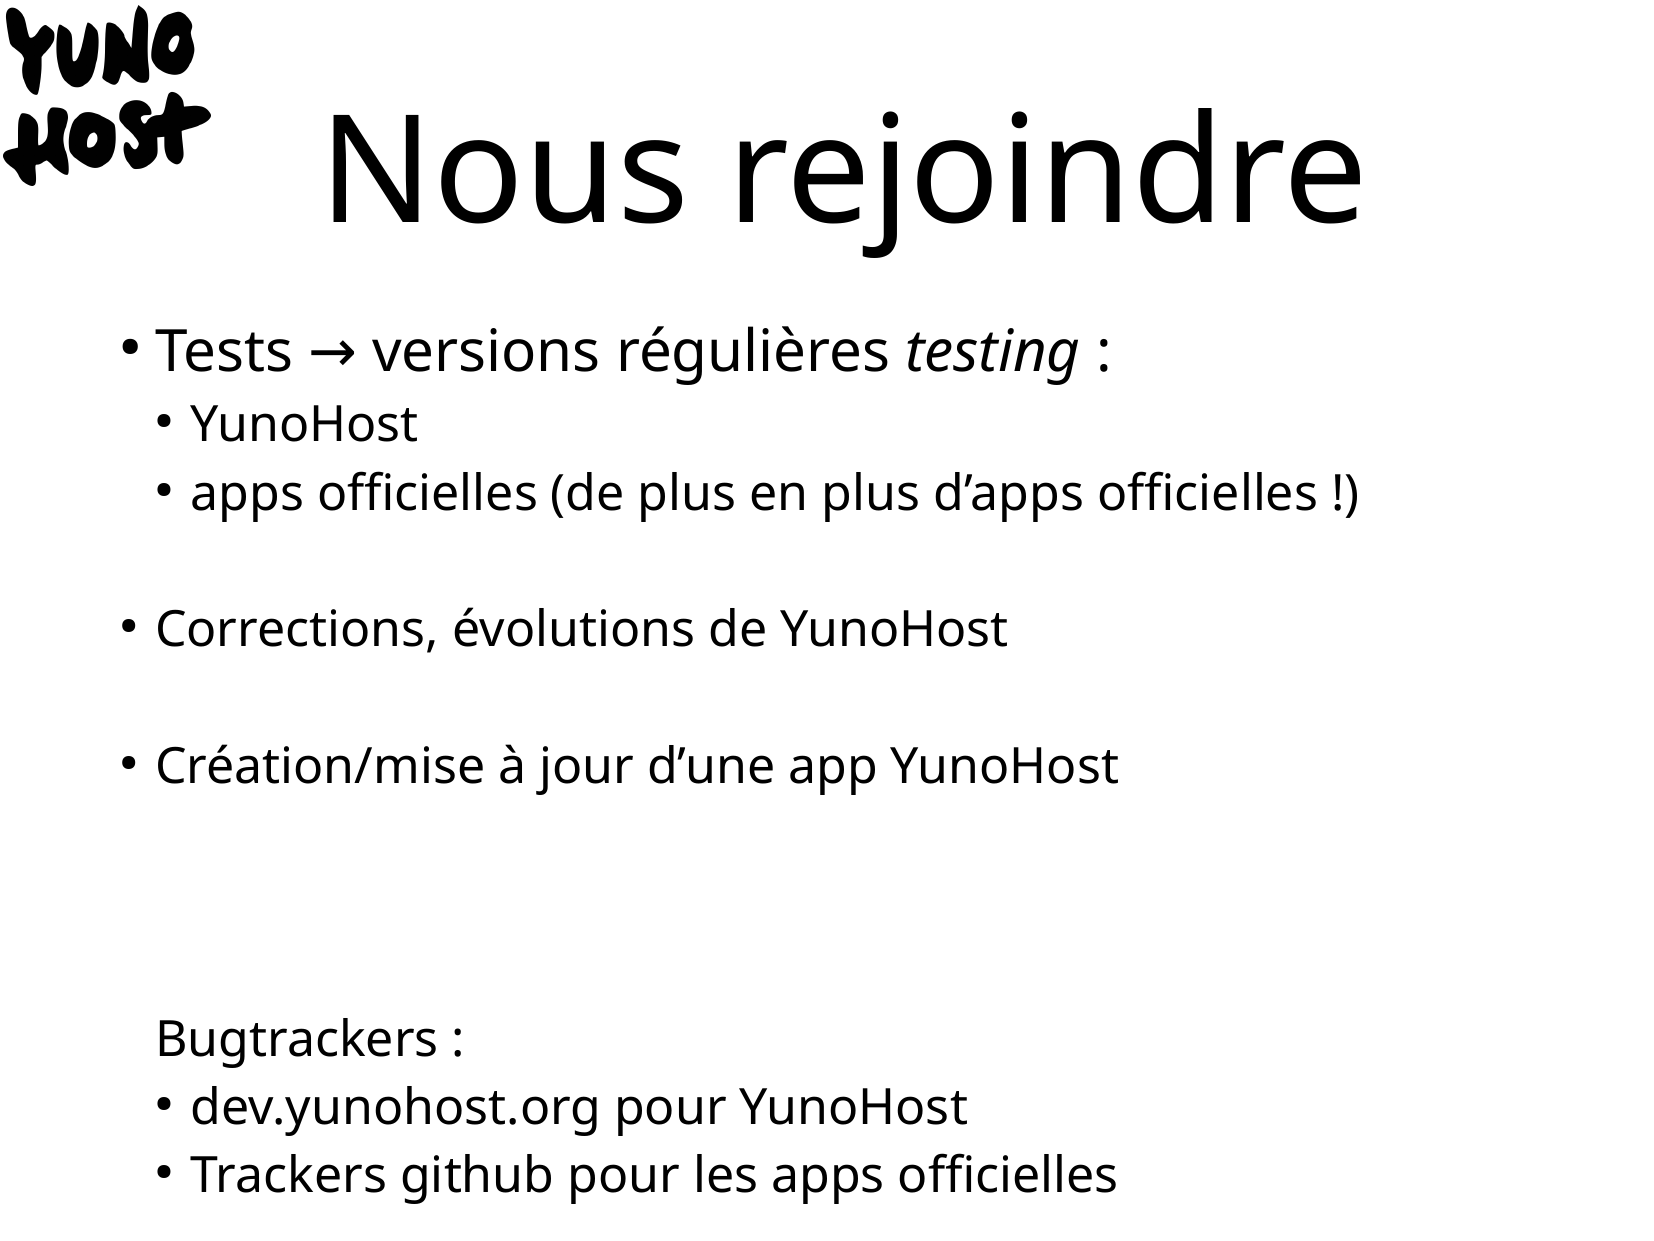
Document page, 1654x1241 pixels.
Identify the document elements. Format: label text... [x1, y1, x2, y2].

picture [3, 5, 211, 186]
title Nous rejoindre [82, 61, 1606, 269]
text_box Tests → versions régulières testing : YunoHost apps officielles (de plus en plus d’apps officielles !) Corrections, évolutions de YunoHost Création/mise à jour d’une app YunoHost Bugtrackers : dev.yunohost.org pour YunoHost Trackers github pour les apps officielles [105, 301, 1561, 1156]
